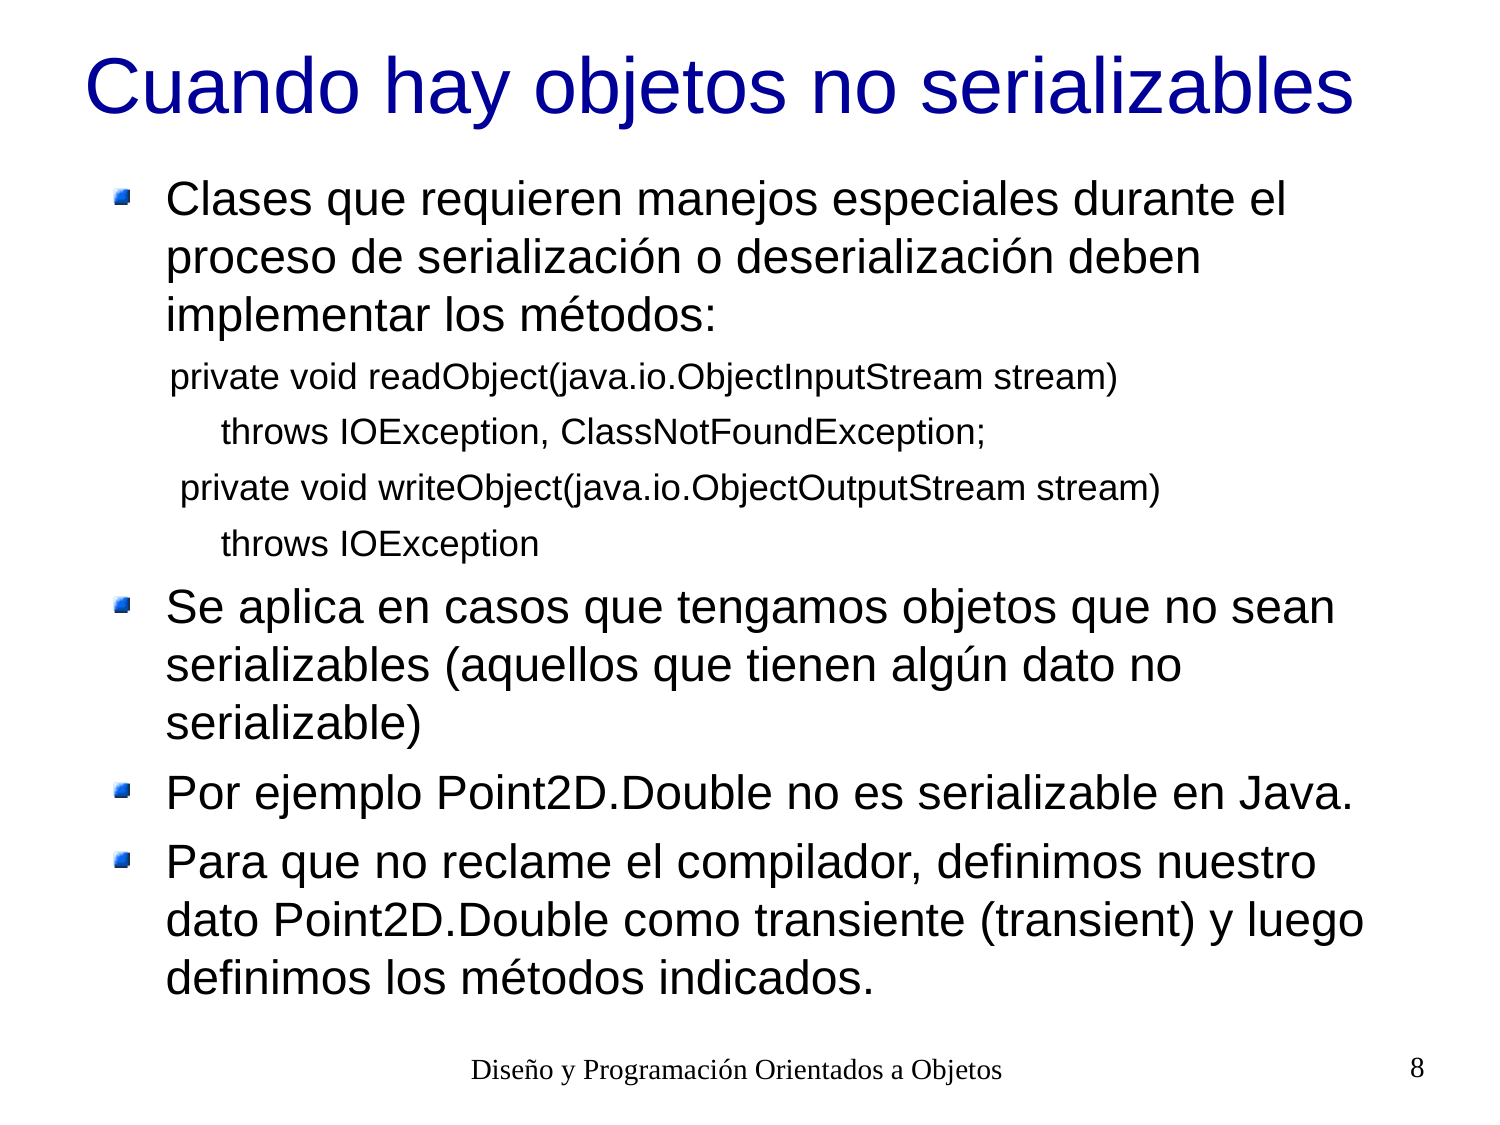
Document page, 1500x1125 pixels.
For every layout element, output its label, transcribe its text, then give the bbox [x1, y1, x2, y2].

title Cuando hay objetos no serializables [41, 27, 1466, 138]
list Clases que requieren manejos especiales durante el proceso de serialización o deserialización deben implementar los métodos: private void readObject(java.io.ObjectInputStream stream) throws IOException, ClassNotFoundException; private void writeObject(java.io.ObjectOutputStream stream) throws IOException Se aplica en casos que tengamos objetos que no sean serializables (aquellos que tienen algún dato no serializable) Por ejemplo Point2D.Double no es serializable en Java. Para que no reclame el compilador, definimos nuestro dato Point2D.Double como transiente (transient) y luego definimos los métodos indicados. [96, 167, 1422, 1010]
